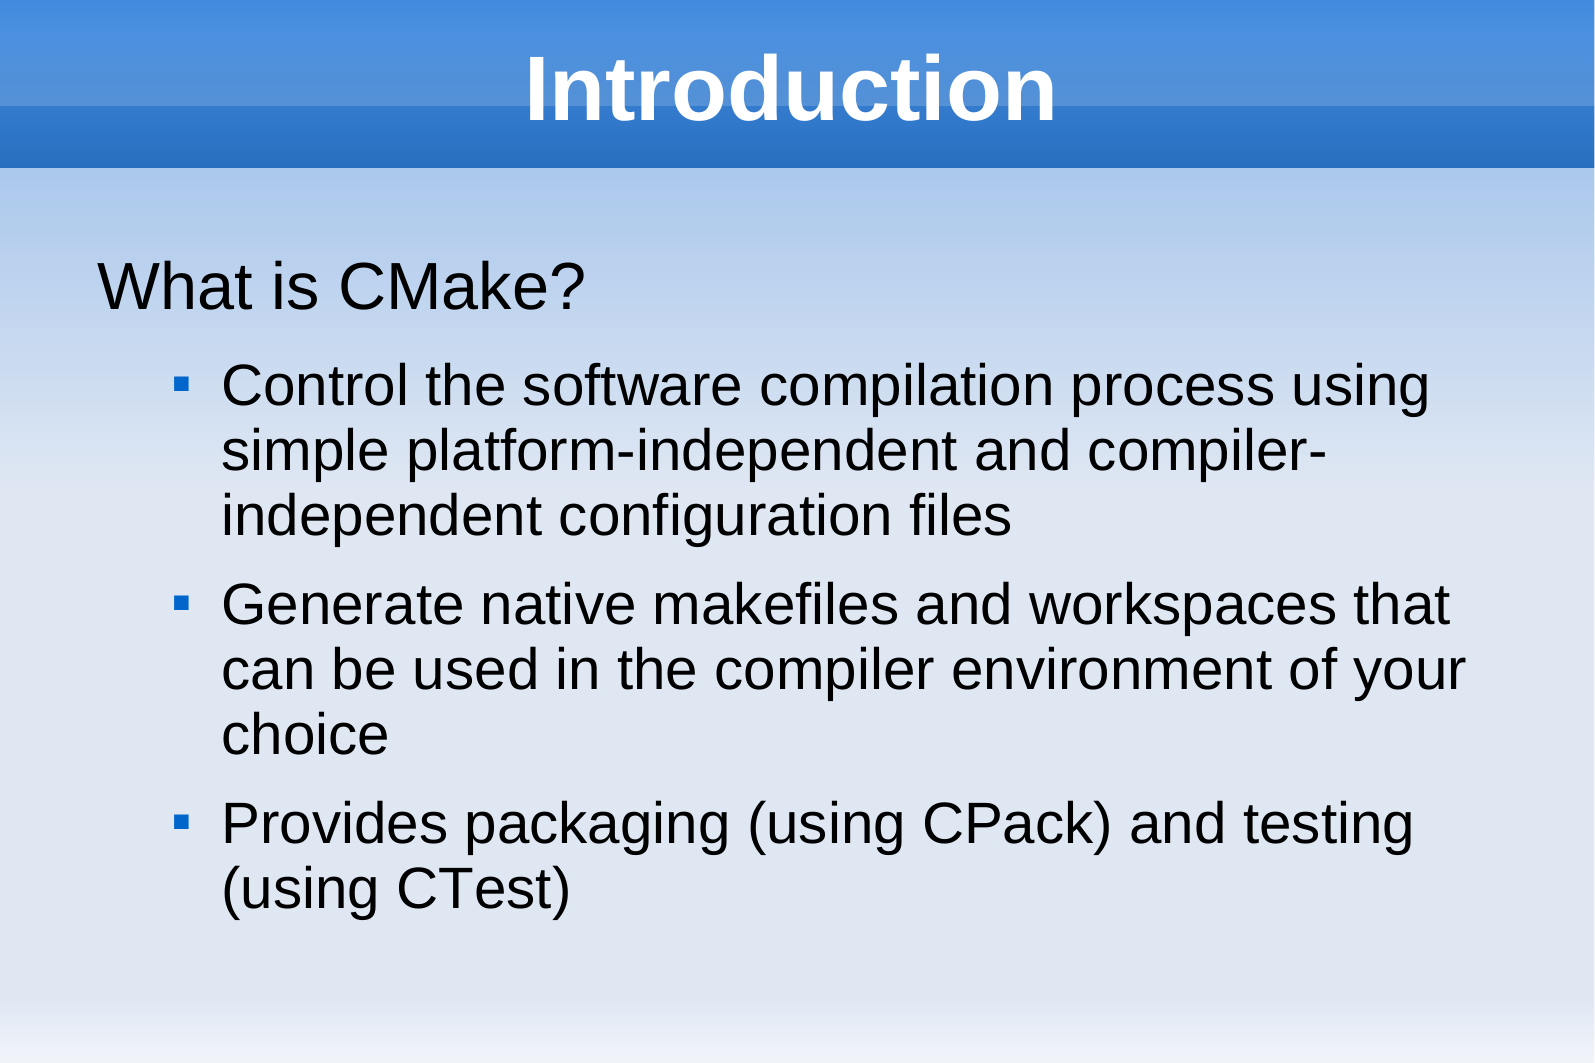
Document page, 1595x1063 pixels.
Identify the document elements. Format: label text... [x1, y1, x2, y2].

list What is CMake? Control the software compilation process using simple platform-independent and compiler-independent configuration files Generate native makefiles and workspaces that can be used in the compiler environment of your choice Provides packaging (using CPack) and testing (using CTest) [79, 248, 1515, 951]
picture [0, 0, 1595, 1063]
title Introduction [74, 0, 1510, 178]
